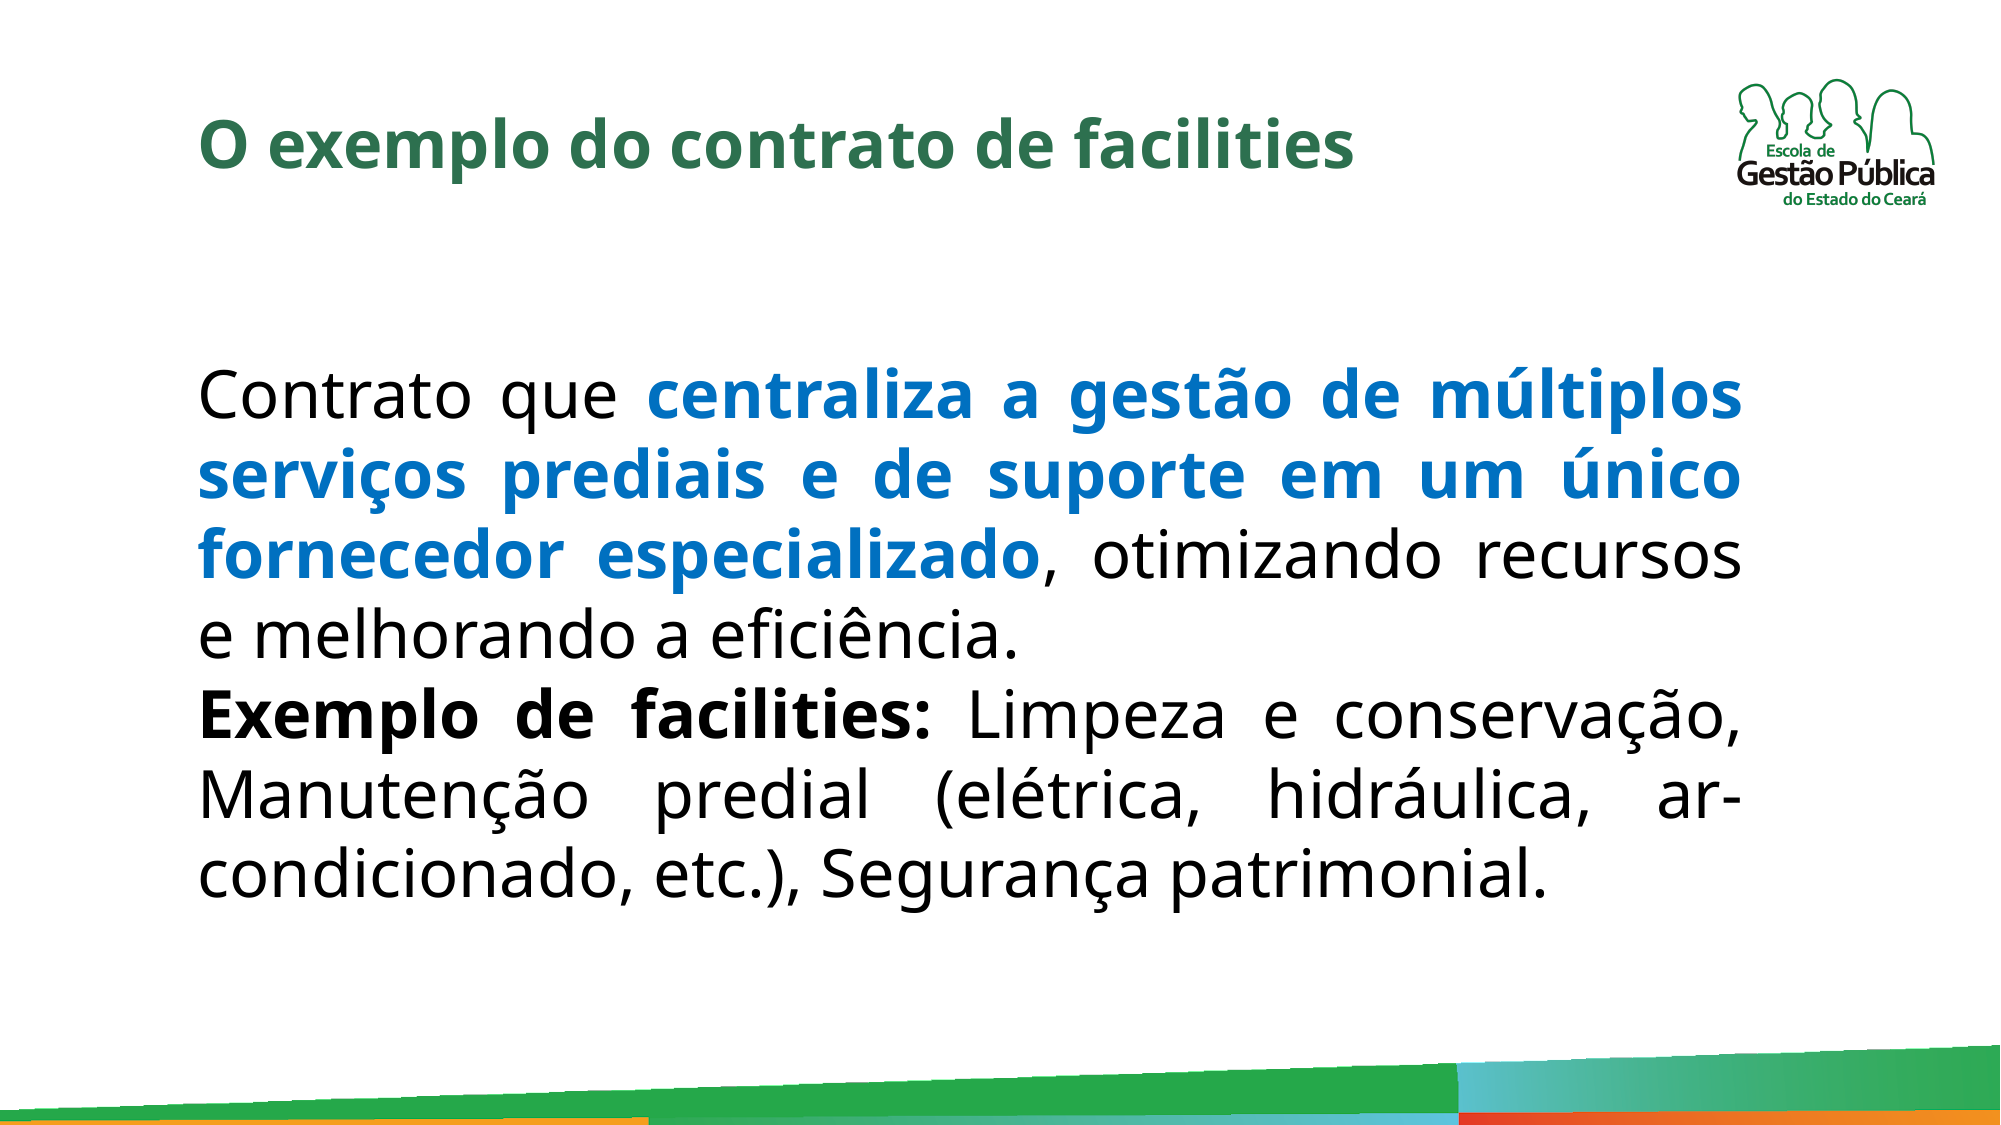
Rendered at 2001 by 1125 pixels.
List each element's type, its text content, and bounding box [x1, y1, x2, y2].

text_box Contrato que centraliza a gestão de múltiplos serviços prediais e de suporte em um único fornecedor especializado, otimizando recursos e melhorando a eficiência. Exemplo de facilities: Limpeza e conservação, Manutenção predial (elétrica, hidráulica, ar-condicionado, etc.), Segurança patrimonial. [182, 344, 1760, 713]
picture [1725, 31, 1947, 253]
picture [0, 1045, 2000, 1125]
text_box O exemplo do contrato de facilities [182, 94, 1684, 190]
